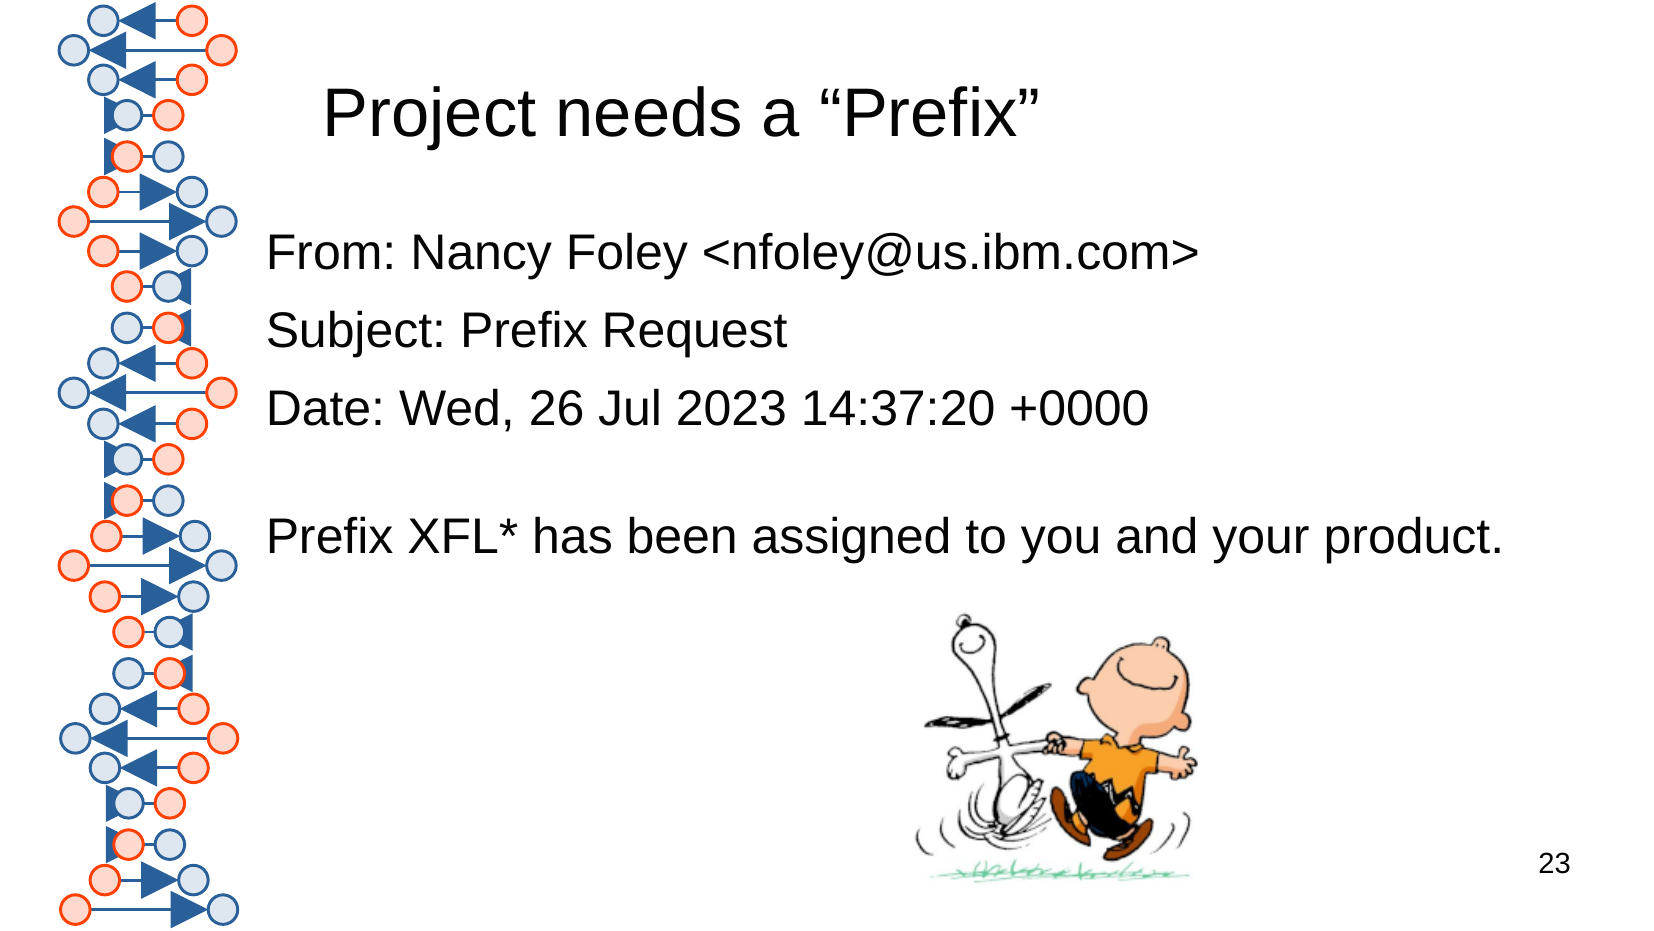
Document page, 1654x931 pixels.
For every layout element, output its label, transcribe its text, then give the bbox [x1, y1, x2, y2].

list From: Nancy Foley <nfoley@us.ibm.com> Subject: Prefix Request Date: Wed, 26 Jul 2023 14:37:20 +0000 Prefix XFL* has been assigned to you and your product. [265, 224, 1595, 764]
title Project needs a “Prefix” [265, 35, 1595, 189]
picture [887, 610, 1201, 901]
